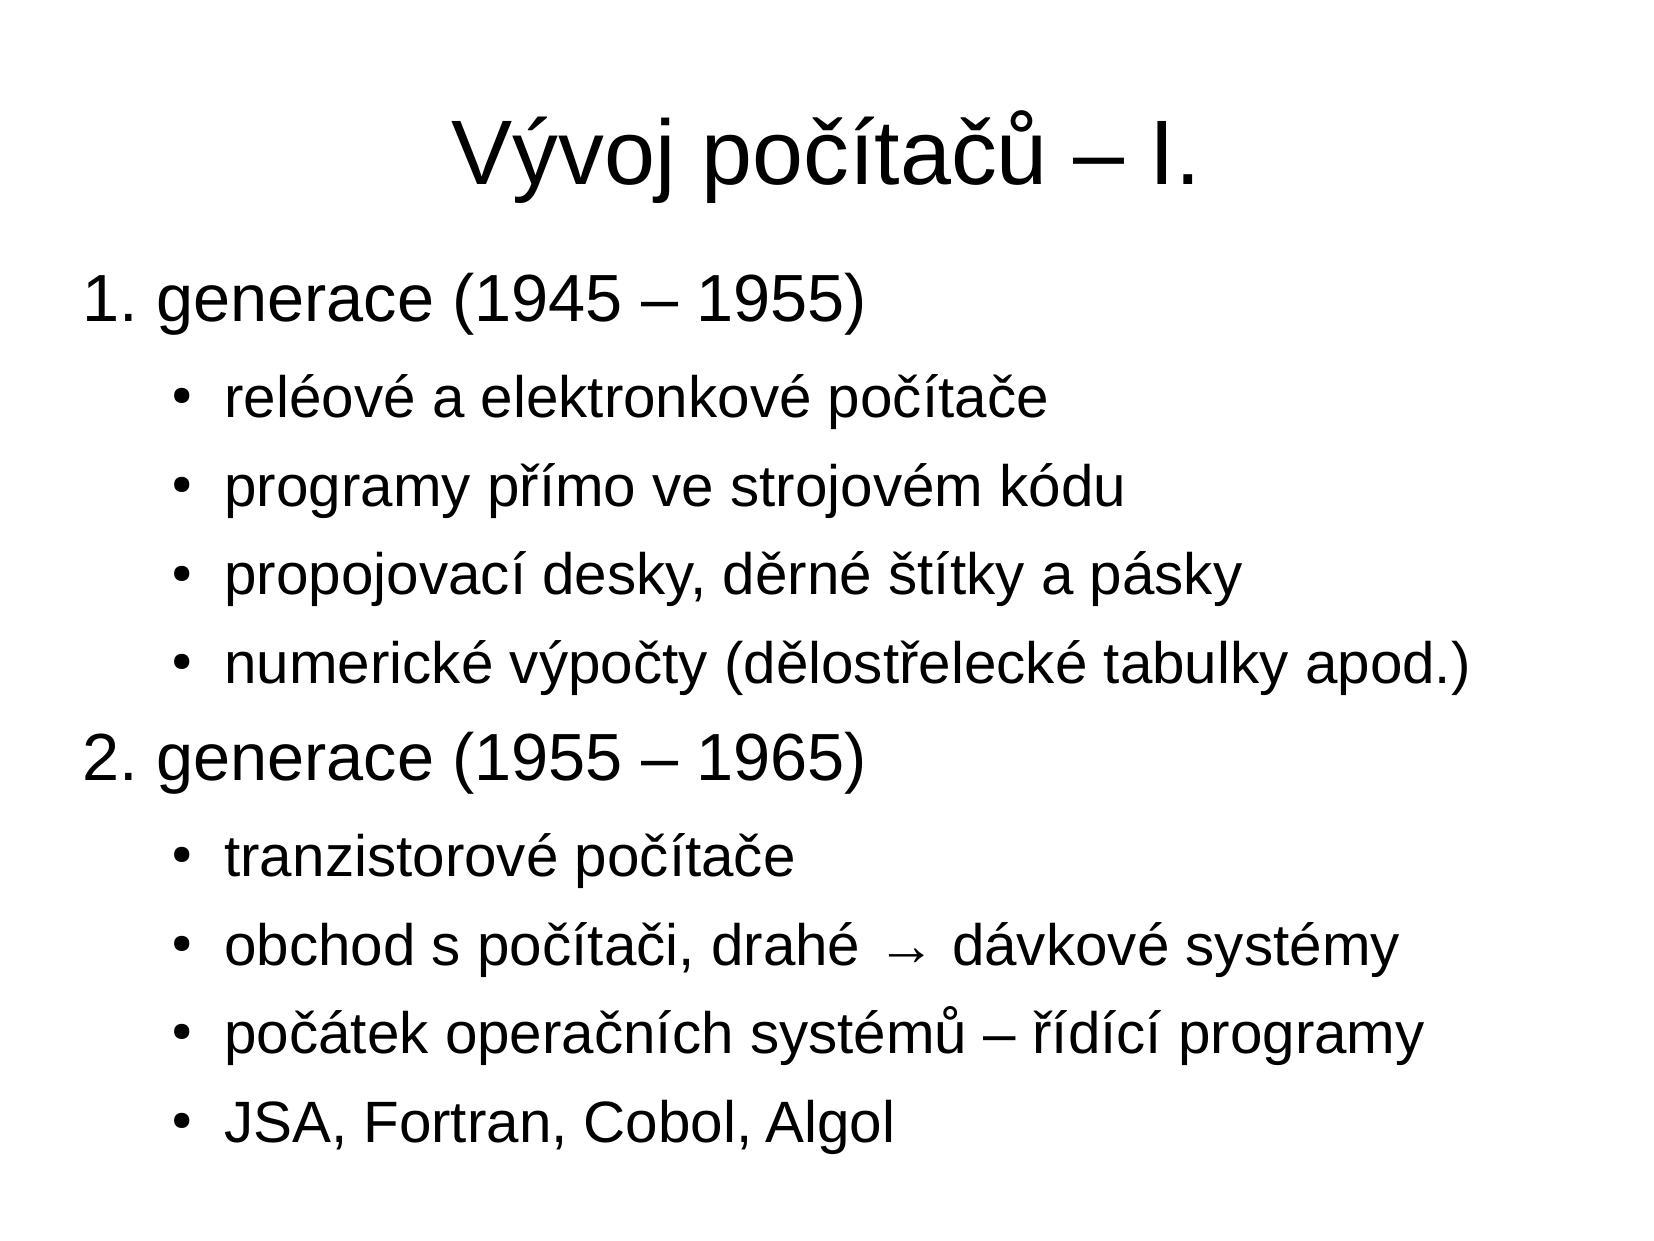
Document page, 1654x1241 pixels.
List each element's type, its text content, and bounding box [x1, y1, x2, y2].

title Vývoj počítačů – I. [82, 56, 1571, 250]
list 1. generace (1945 – 1955) reléové a elektronkové počítače programy přímo ve strojovém kódu propojovací desky, děrné štítky a pásky numerické výpočty (dělostřelecké tabulky apod.) 2. generace (1955 – 1965) tranzistorové počítače obchod s počítači, drahé → dávkové systémy počátek operačních systémů – řídící programy JSA, Fortran, Cobol, Algol [82, 260, 1571, 1155]
